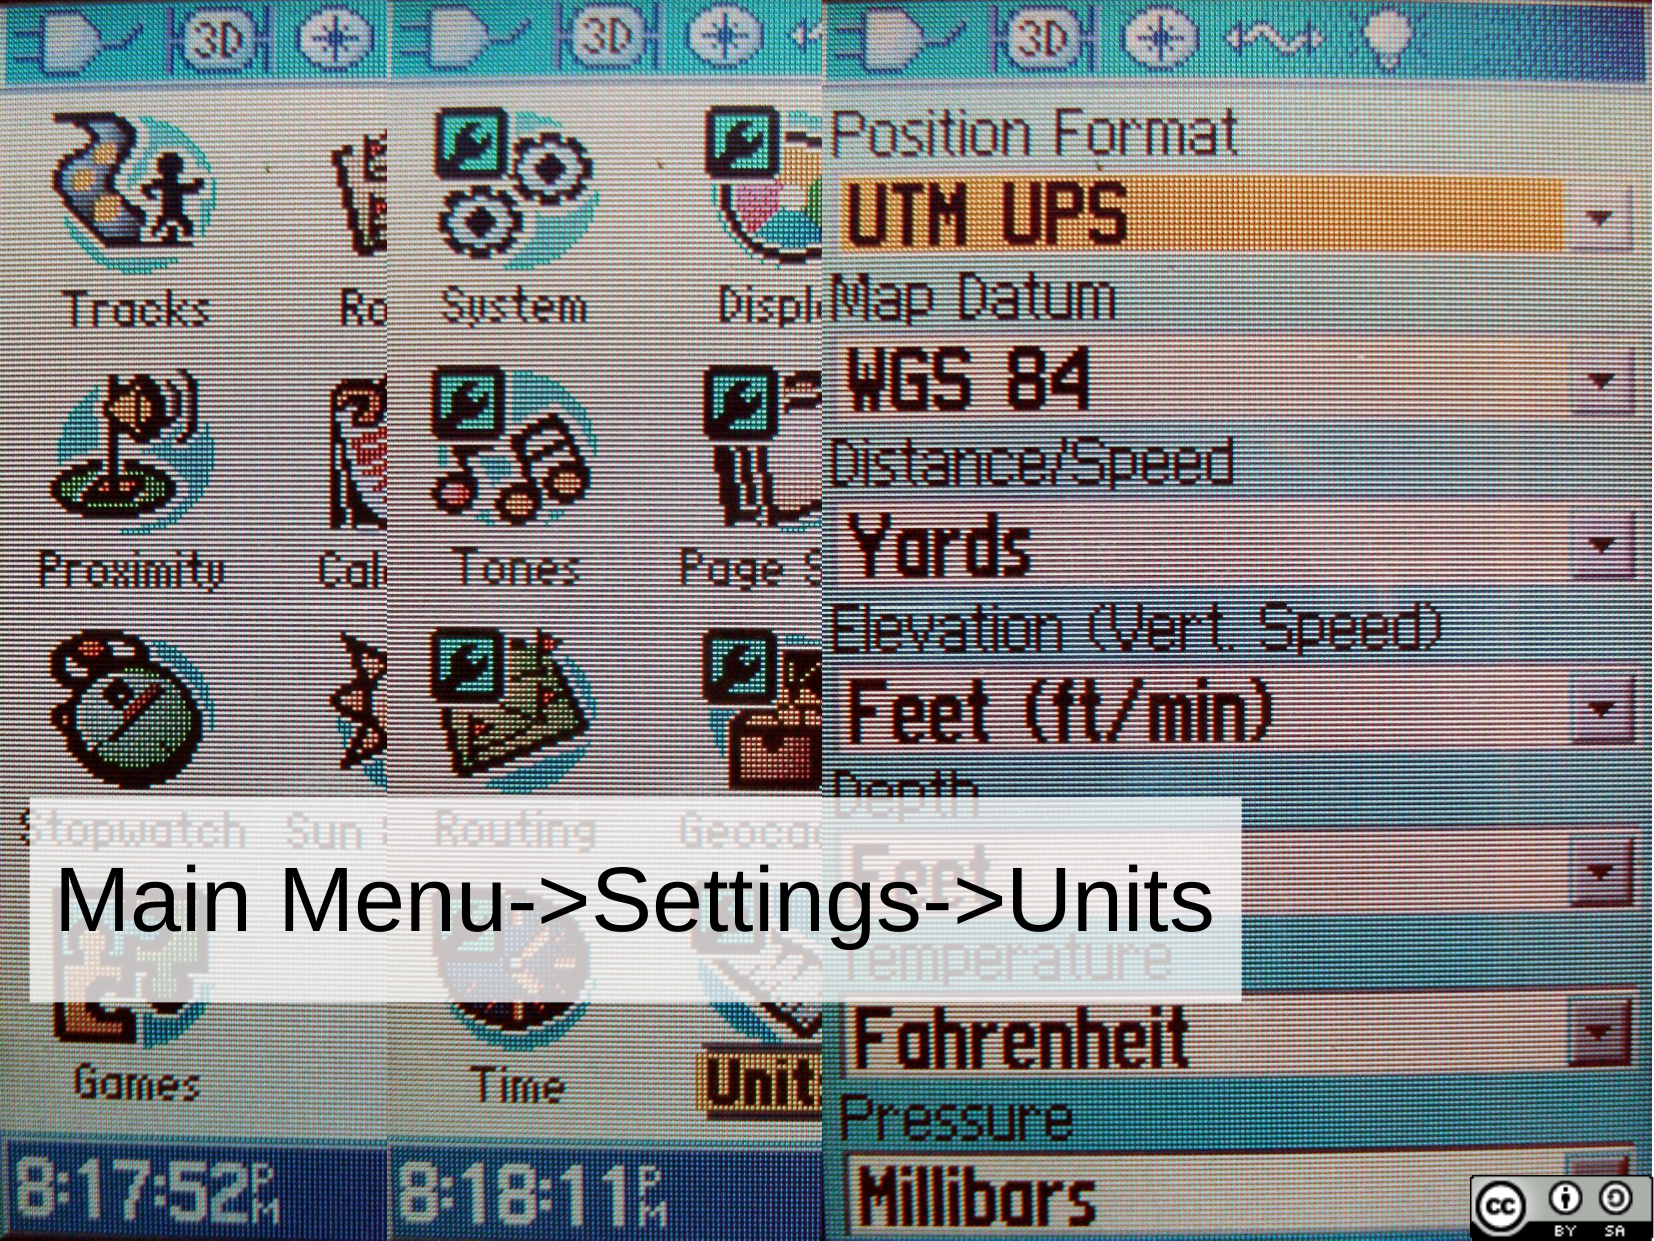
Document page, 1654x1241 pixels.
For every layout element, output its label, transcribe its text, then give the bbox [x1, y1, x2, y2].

title Main Menu->Settings->Units [29, 797, 1242, 1003]
picture [0, 0, 1654, 1241]
